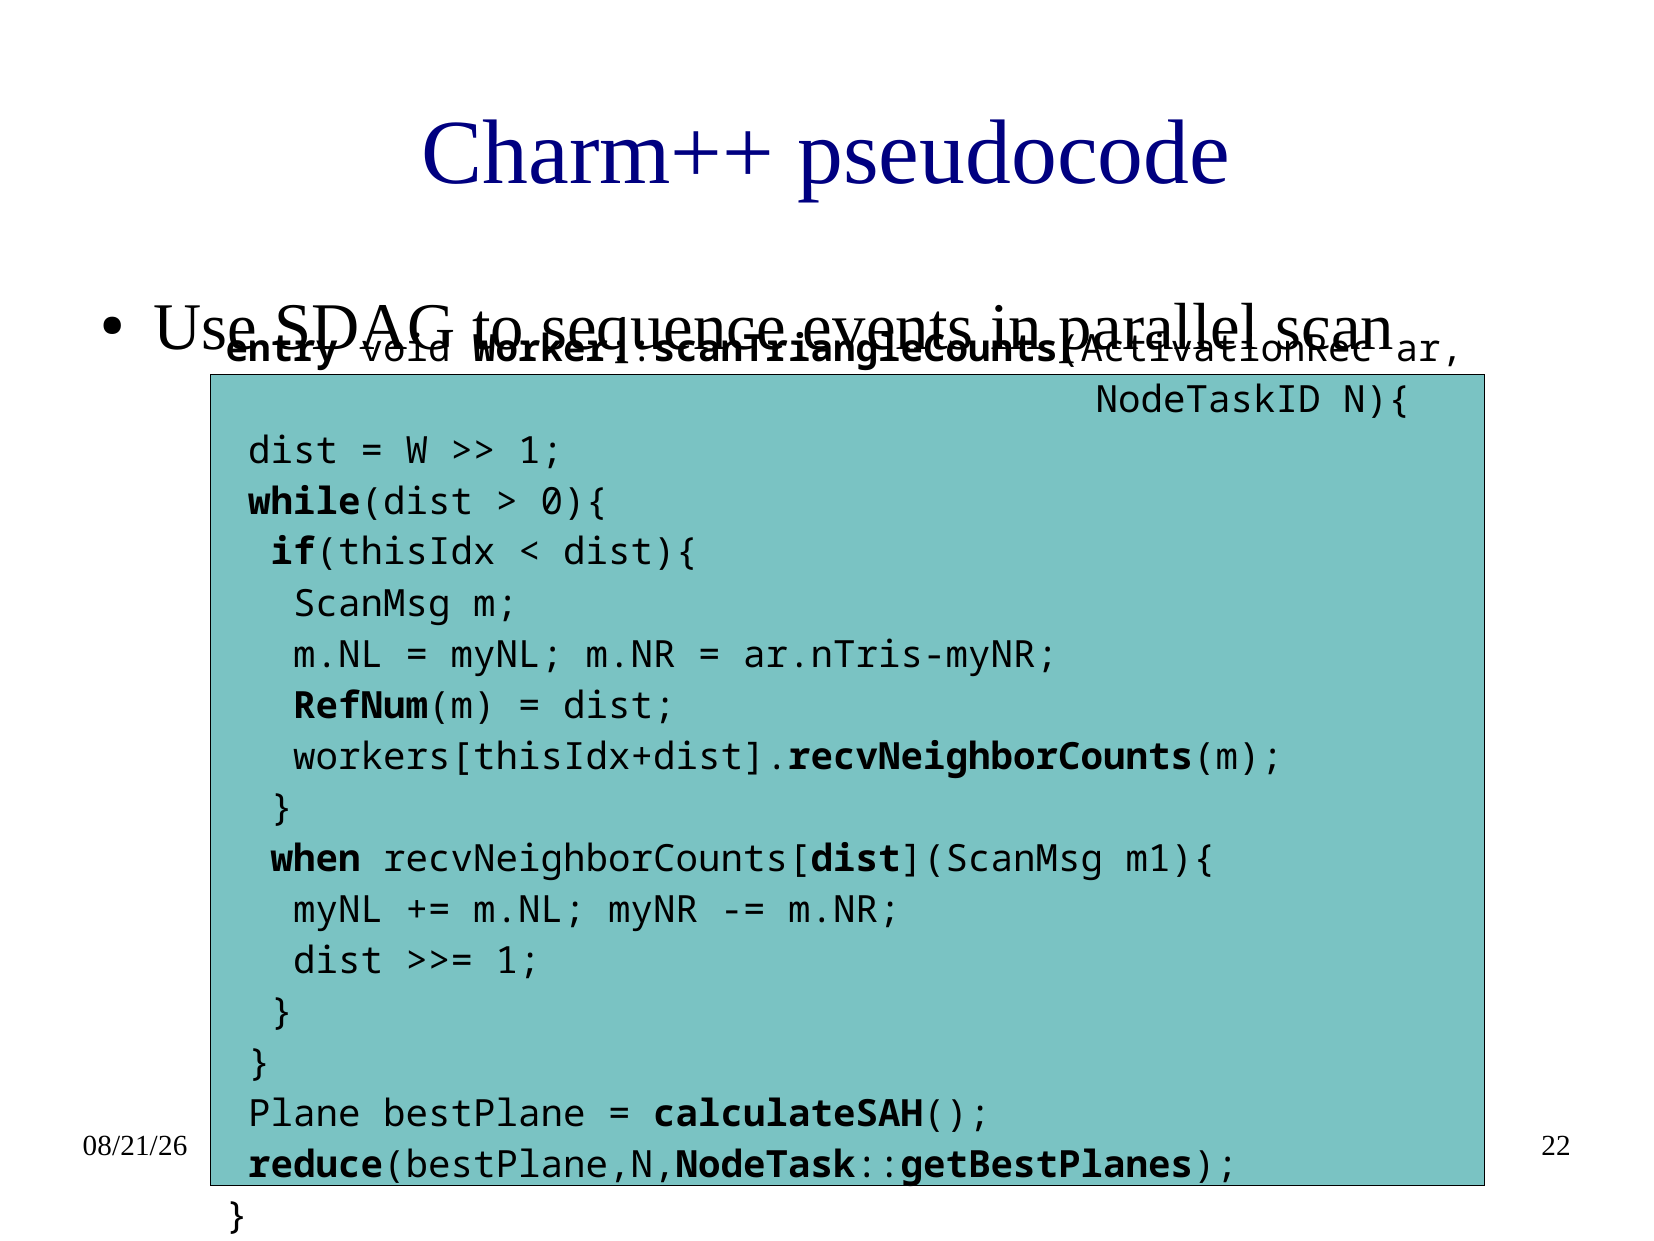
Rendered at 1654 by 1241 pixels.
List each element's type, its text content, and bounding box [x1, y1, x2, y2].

title Charm++ pseudocode [82, 49, 1571, 257]
text_box entry void Worker::scanTriangleCounts(ActivationRec ar, NodeTaskID N){ dist = W >> 1; while(dist > 0){ if(thisIdx < dist){ ScanMsg m; m.NL = myNL; m.NR = ar.nTris-myNR; RefNum(m) = dist; workers[thisIdx+dist].recvNeighborCounts(m); } when recvNeighborCounts[dist](ScanMsg m1){ myNL += m.NL; myNR -= m.NR; dist >>= 1; } } Plane bestPlane = calculateSAH(); reduce(bestPlane,N,NodeTask::getBestPlanes); } [210, 1109, 1485, 1186]
list Use SDAG to sequence events in parallel scan [82, 290, 1571, 1109]
